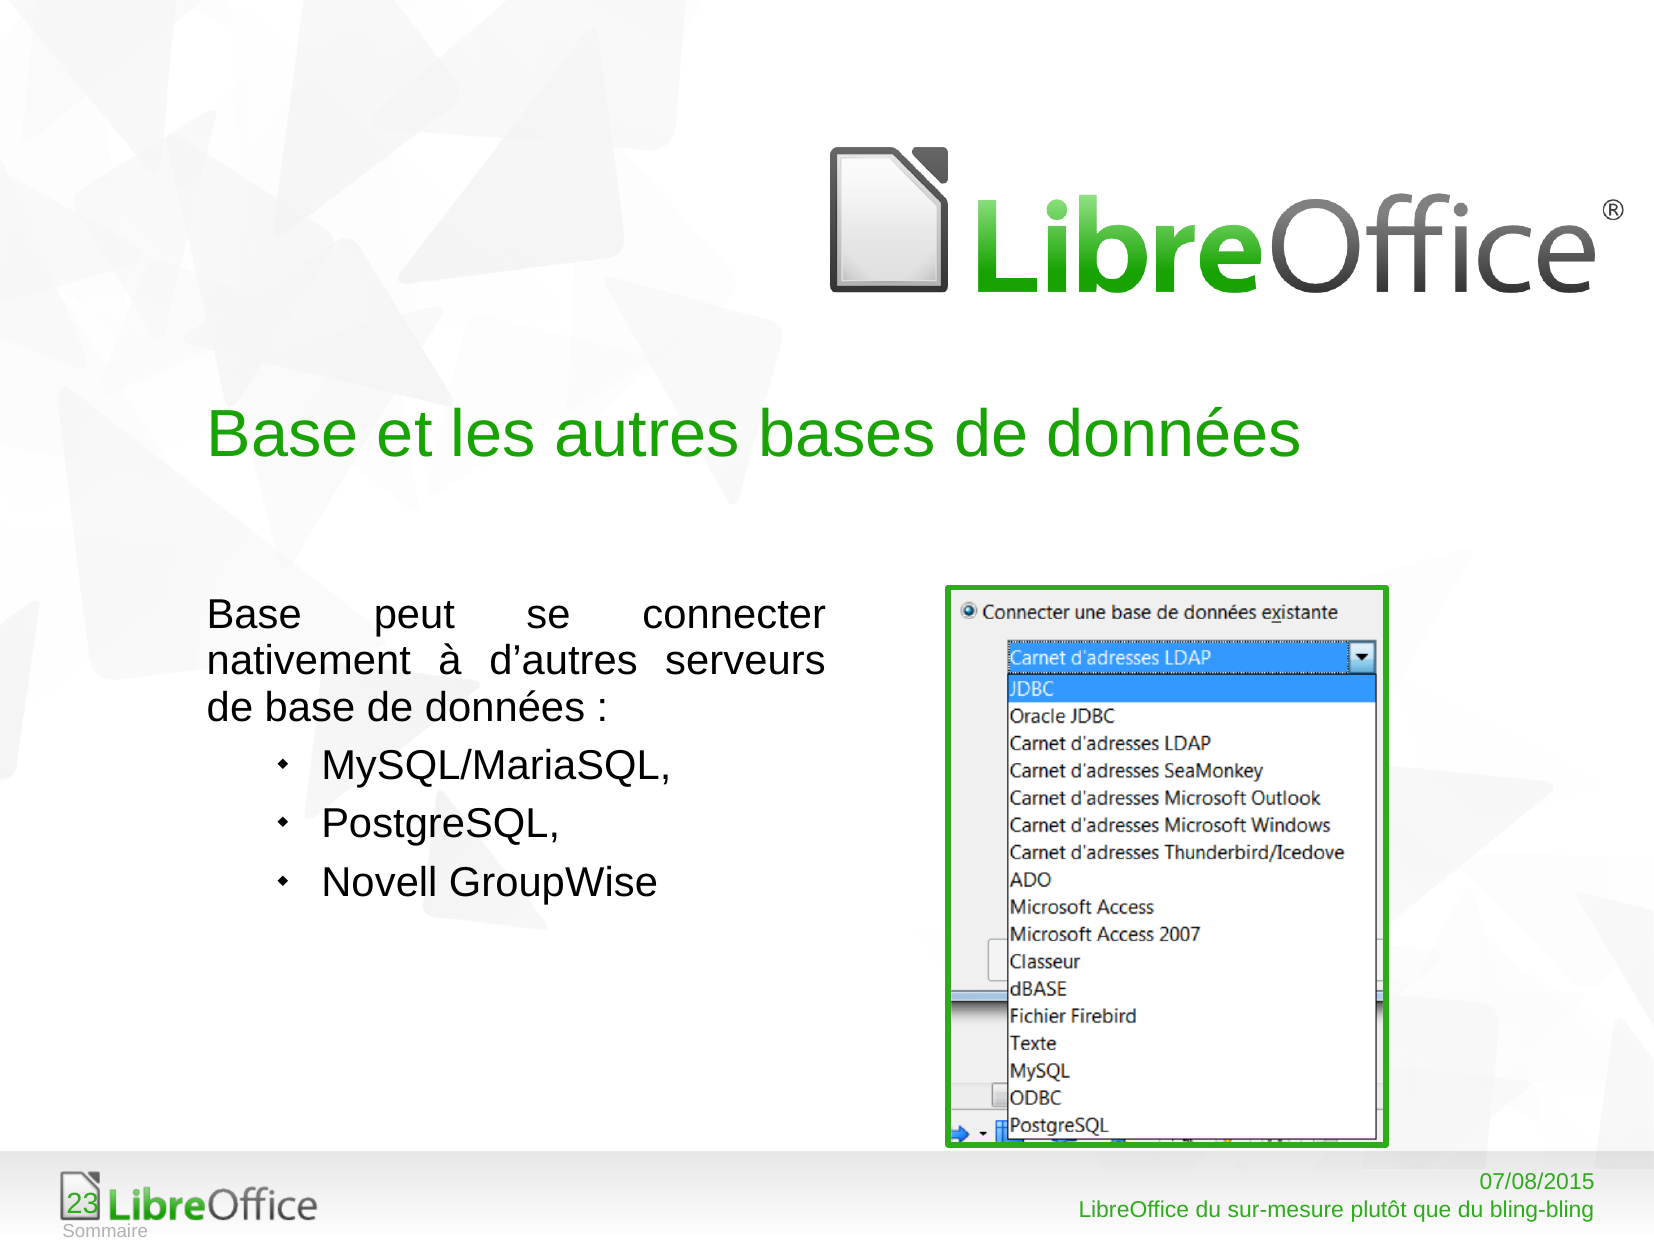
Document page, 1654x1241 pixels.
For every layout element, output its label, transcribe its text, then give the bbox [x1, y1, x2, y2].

title Base et les autres bases de données [206, 395, 1477, 573]
picture [0, 0, 1654, 930]
picture [915, 548, 1654, 1169]
list Base peut se connecter nativement à d’autres serveurs de base de données : MySQL/MariaSQL, PostgreSQL, Novell GroupWise [206, 590, 827, 1134]
picture [41, 1152, 337, 1240]
